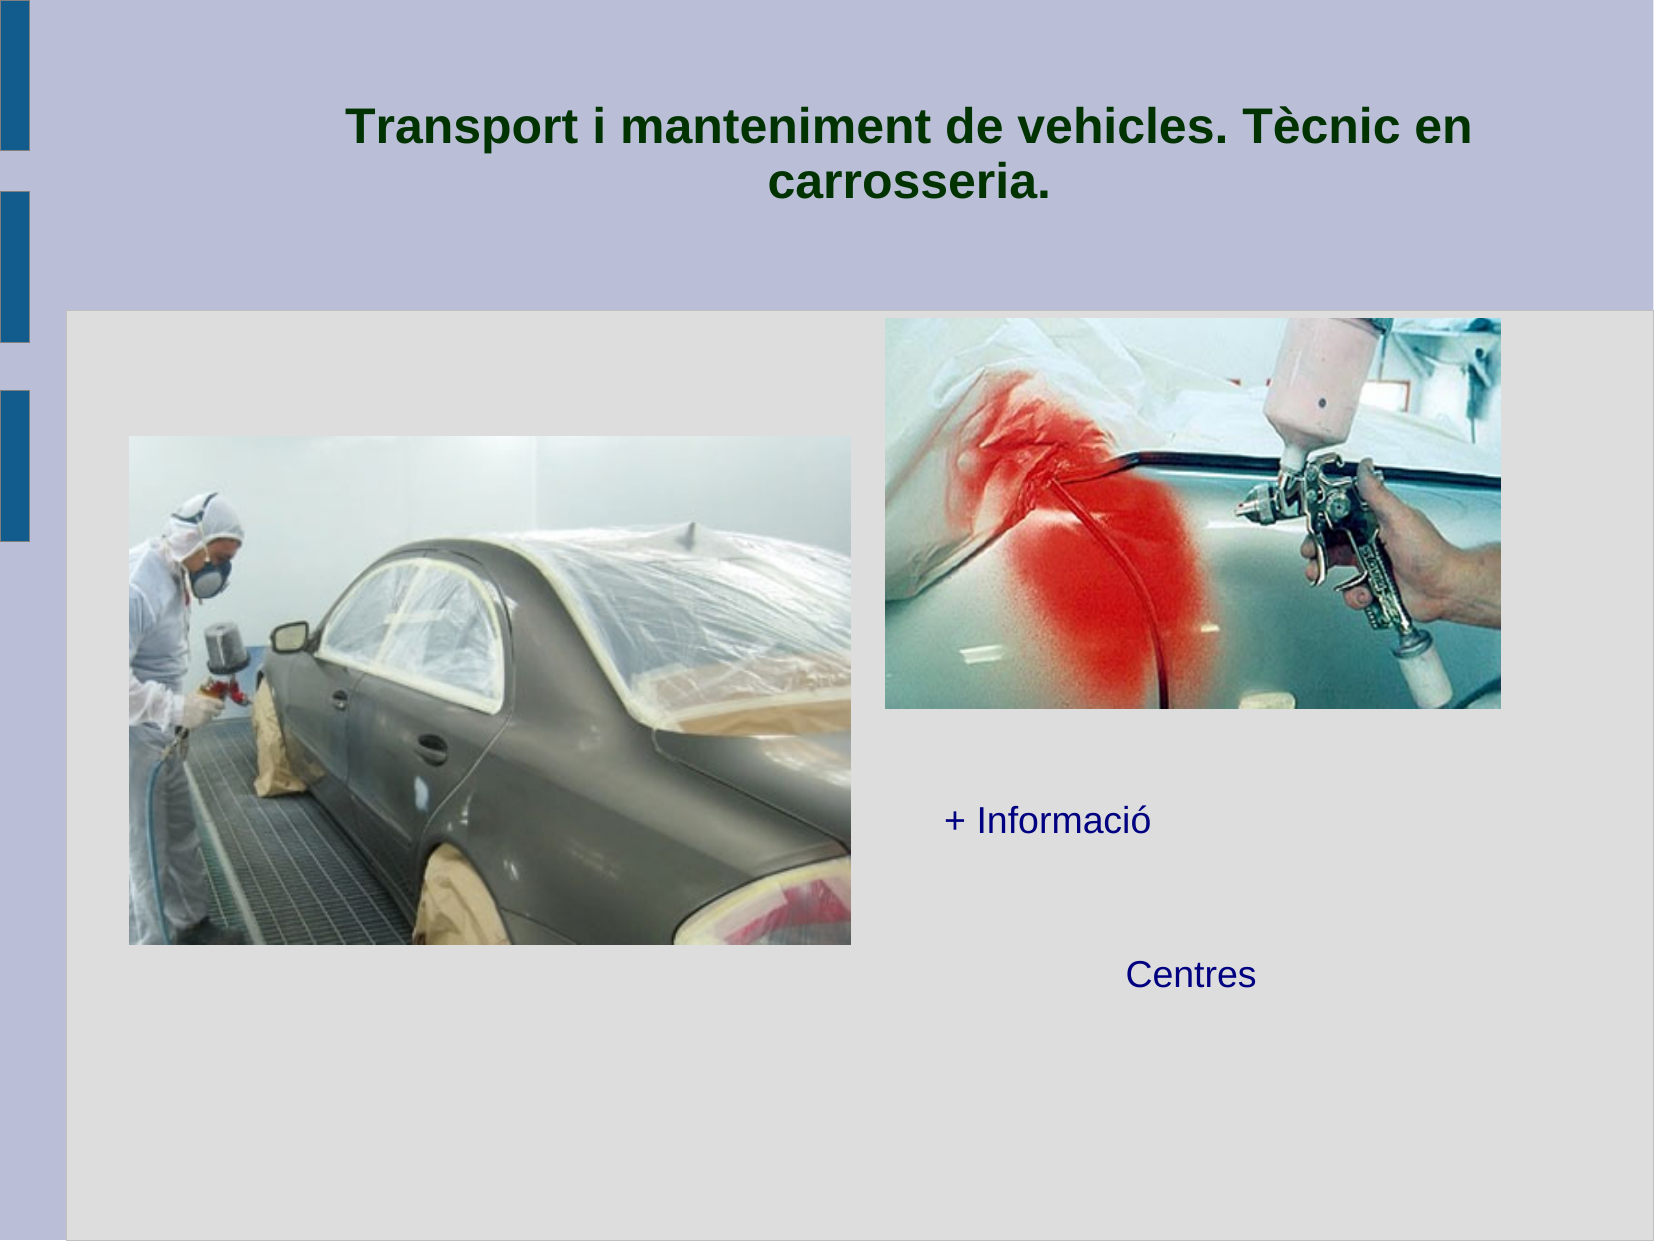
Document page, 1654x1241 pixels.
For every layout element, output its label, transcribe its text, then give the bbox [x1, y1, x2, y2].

picture [129, 436, 851, 945]
text_box Centres [1110, 945, 1300, 1016]
text_box + Informació [929, 792, 1193, 863]
picture [885, 318, 1501, 709]
title Transport i manteniment de vehicles. Tècnic en carrosseria. [200, 94, 1619, 213]
